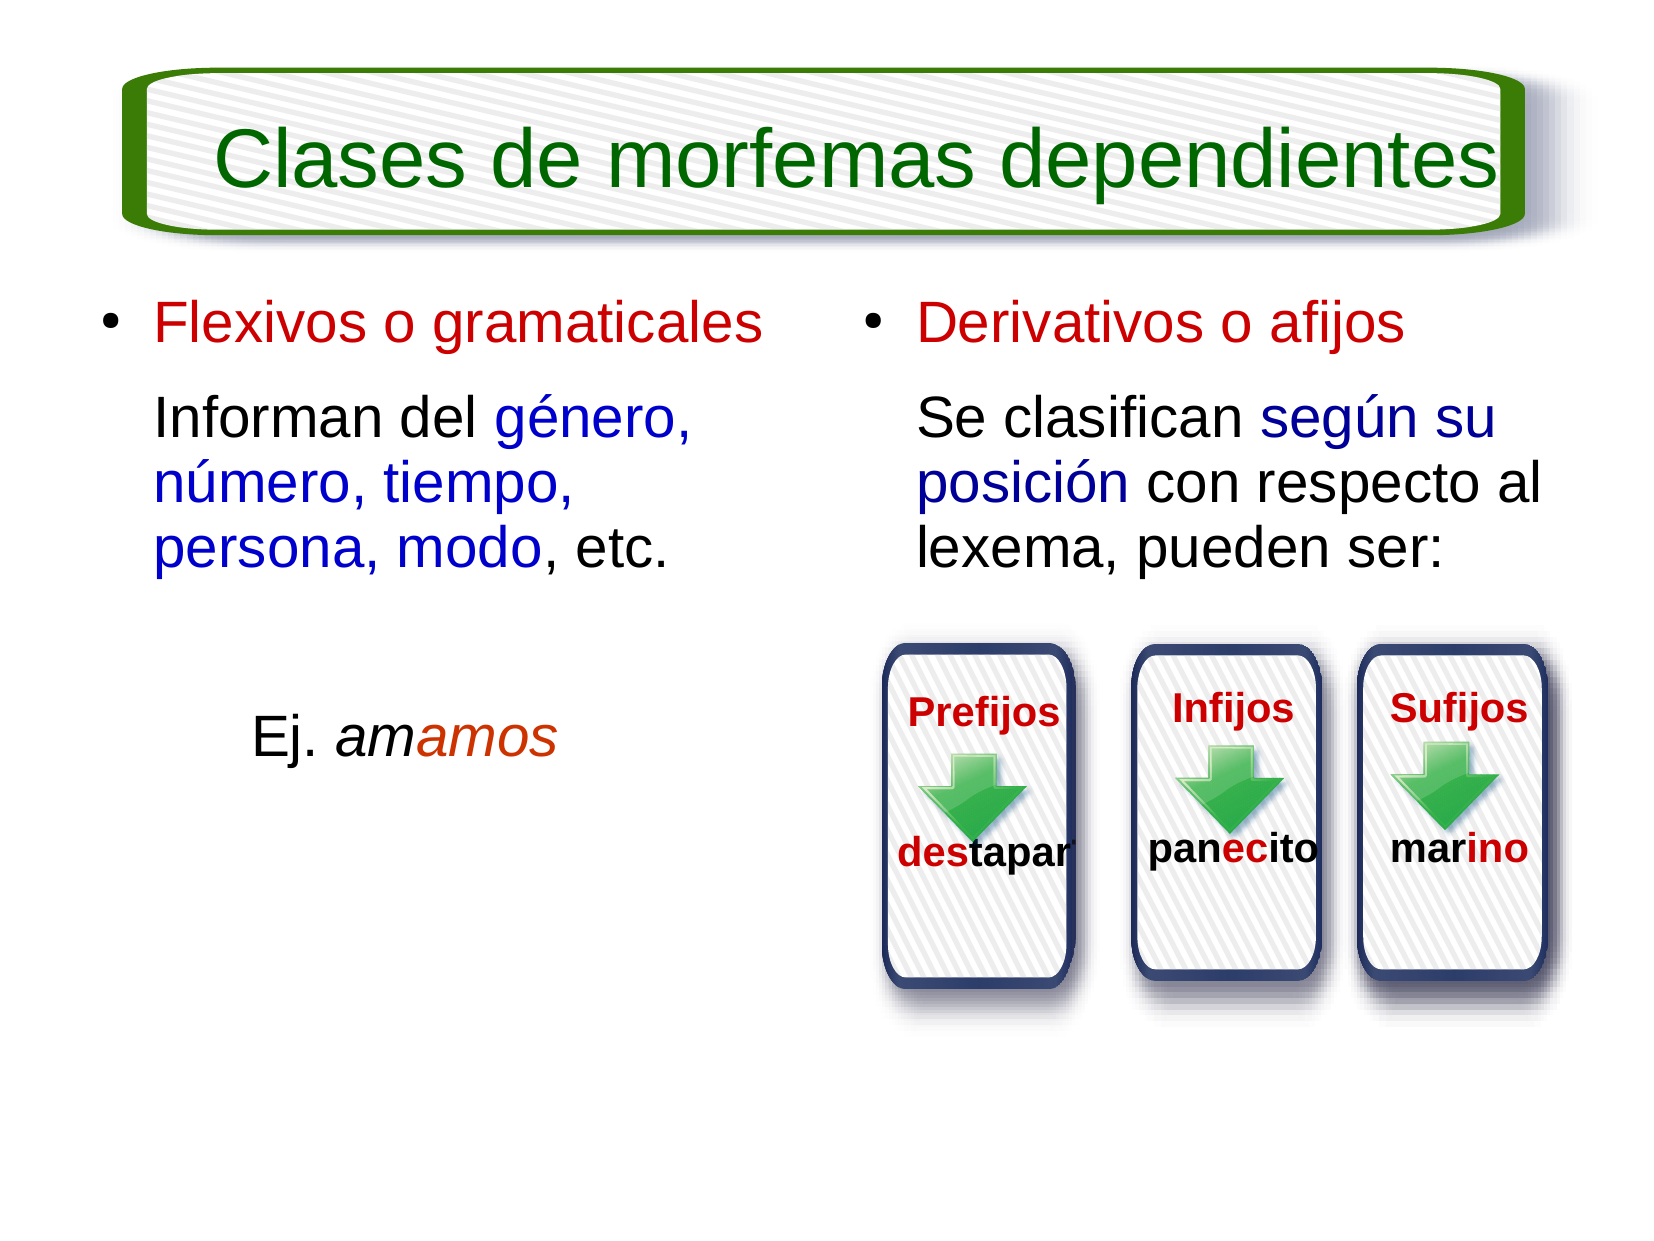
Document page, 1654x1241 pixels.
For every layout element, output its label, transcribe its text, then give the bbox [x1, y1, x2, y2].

list Derivativos o afijos Se clasifican según su posición con respecto al lexema, pueden ser: [845, 290, 1572, 1109]
picture [59, 57, 1654, 261]
picture [859, 599, 1585, 1062]
list Flexivos o gramaticales Informan del género, número, tiempo, persona, modo, etc. Ej. amamos [82, 290, 809, 1109]
